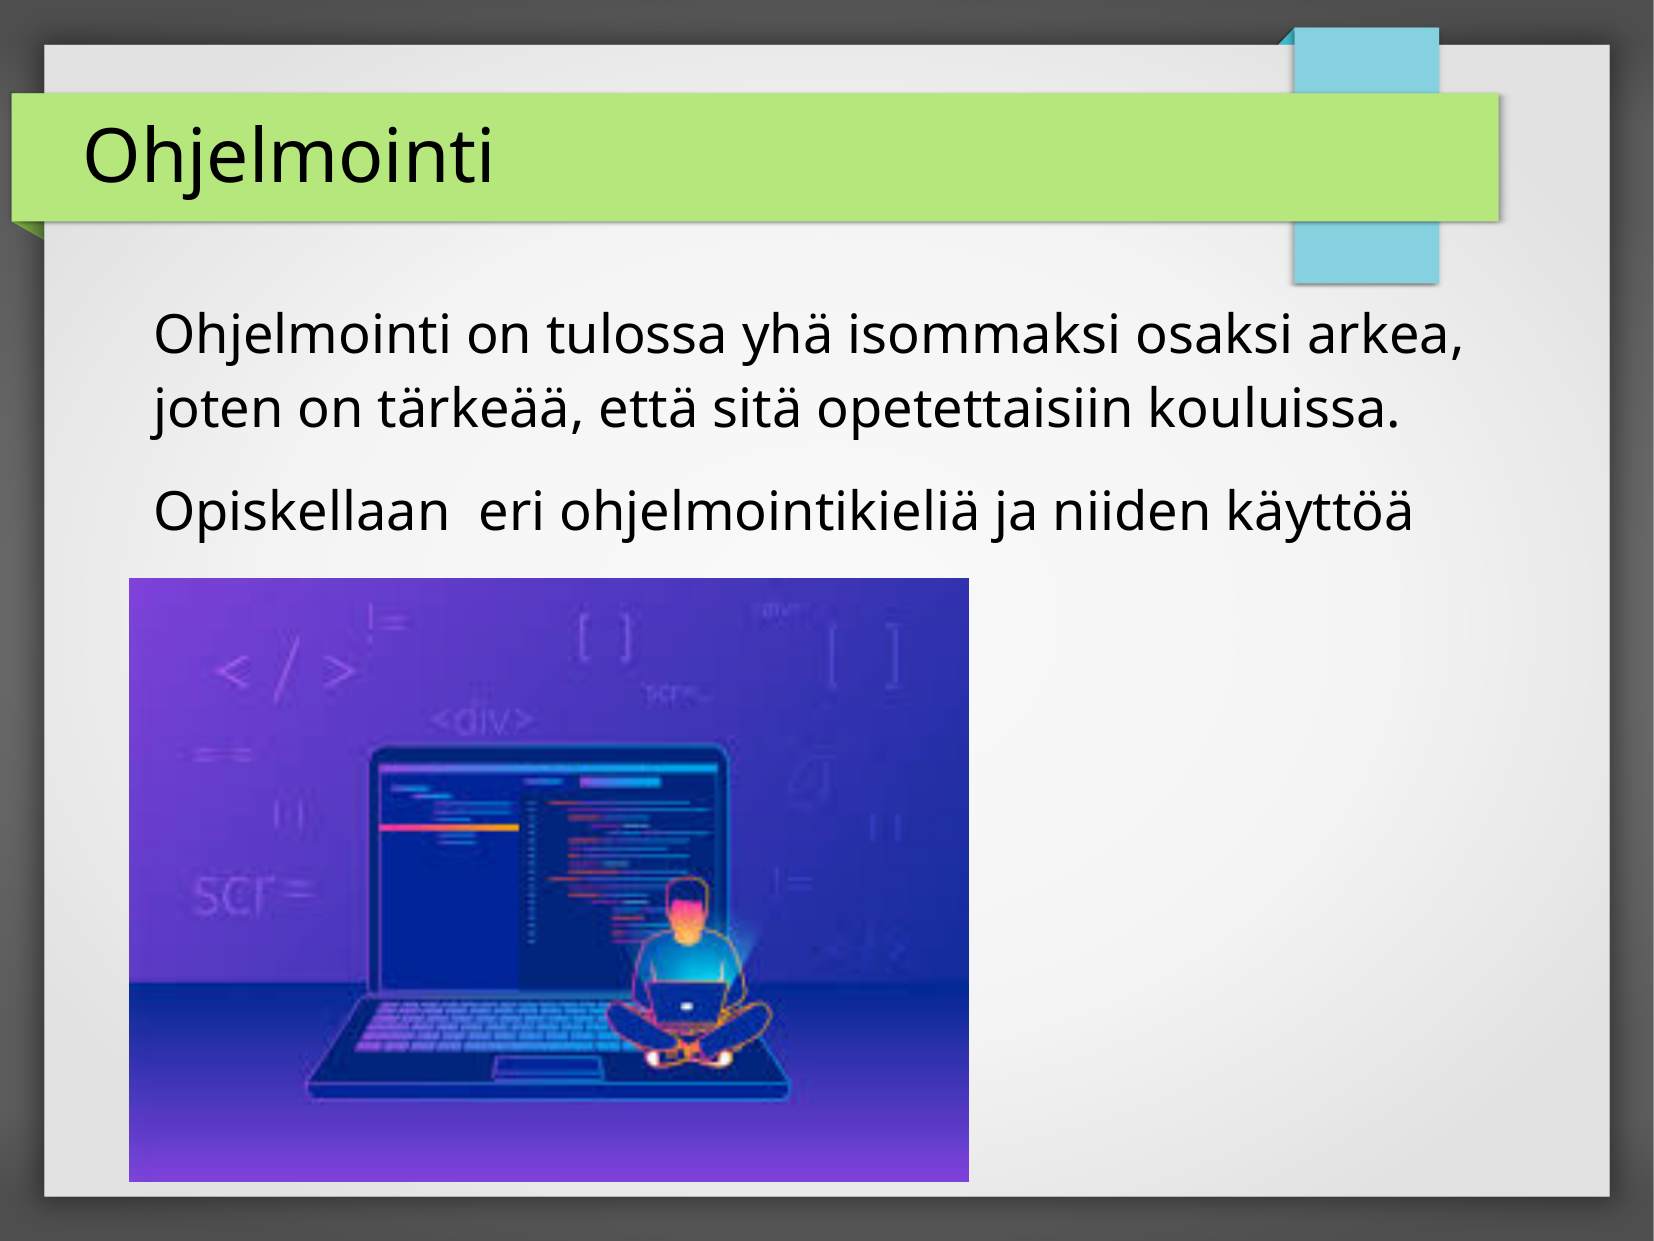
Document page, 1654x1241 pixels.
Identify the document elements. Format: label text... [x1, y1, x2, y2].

title Ohjelmointi [82, 94, 1264, 213]
picture [0, 0, 1654, 1241]
list Ohjelmointi on tulossa yhä isommaksi osaksi arkea, joten on tärkeää, että sitä opetettaisiin kouluissa. Opiskellaan eri ohjelmointikieliä ja niiden käyttöä [82, 295, 1571, 1015]
